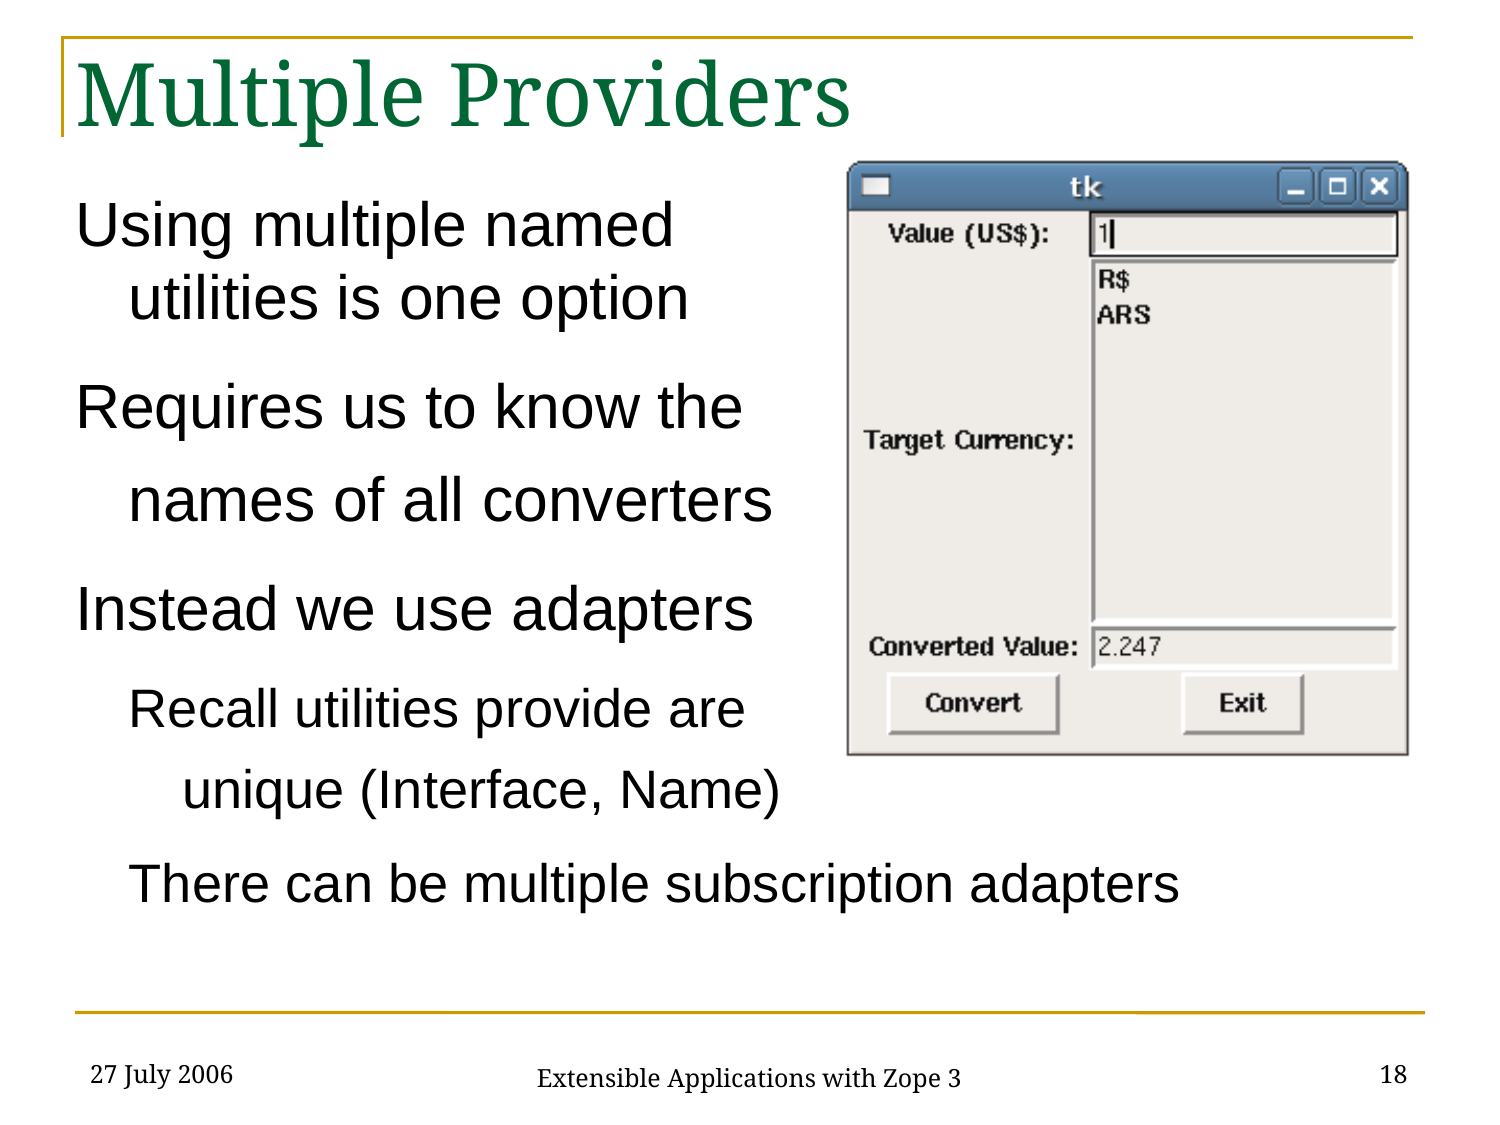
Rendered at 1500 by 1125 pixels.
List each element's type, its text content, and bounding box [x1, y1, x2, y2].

list Using multiple named utilities is one option Requires us to know the names of all converters Instead we use adapters Recall utilities provide are unique (Interface, Name) There can be multiple subscription adapters [74, 187, 1423, 1006]
picture [839, 149, 1426, 773]
title Multiple Providers [74, 45, 1423, 151]
